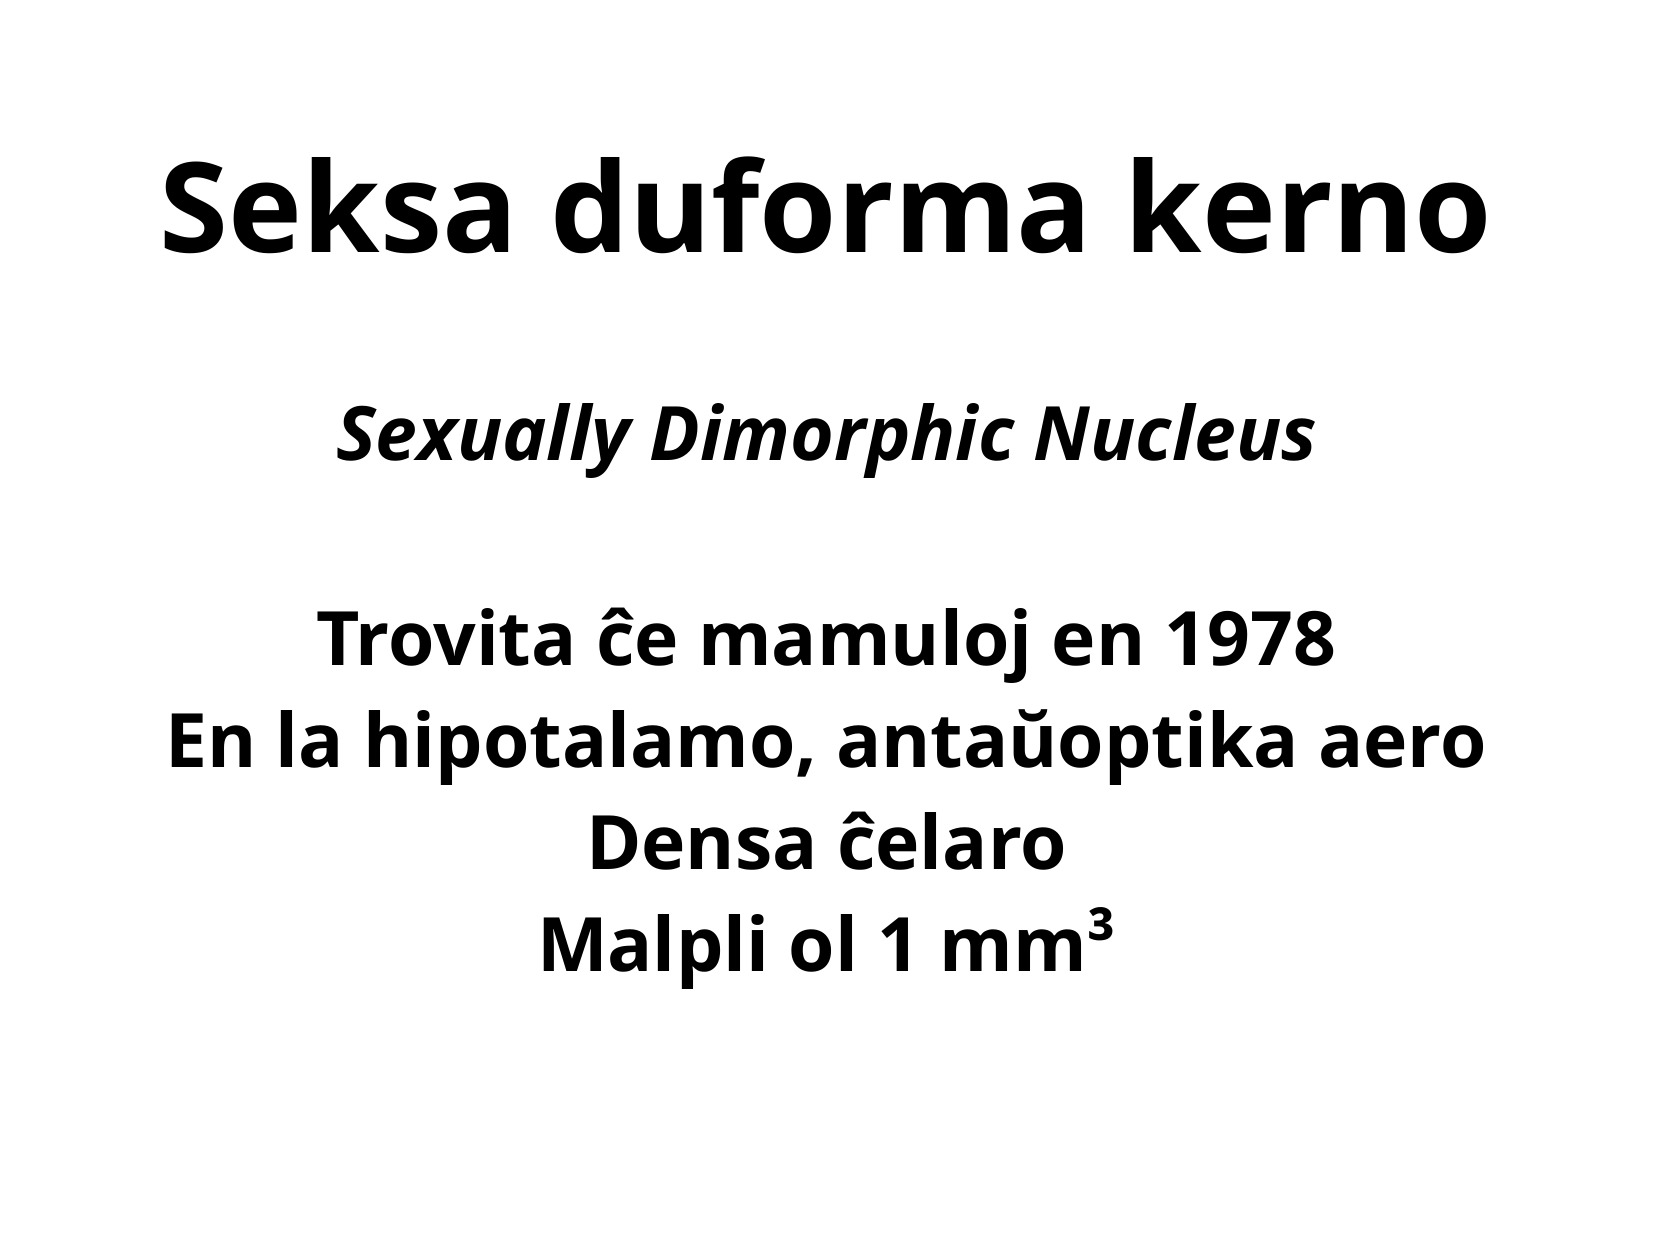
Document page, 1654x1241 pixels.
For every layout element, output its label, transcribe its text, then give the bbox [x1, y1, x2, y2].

subtitle Sexually Dimorphic Nucleus Trovita ĉe mamuloj en 1978 En la hipotalamo, antaŭoptika aero Densa ĉelaro Malpli ol 1 mm³ [0, 318, 1654, 1158]
title Seksa duforma kerno [82, 88, 1571, 318]
